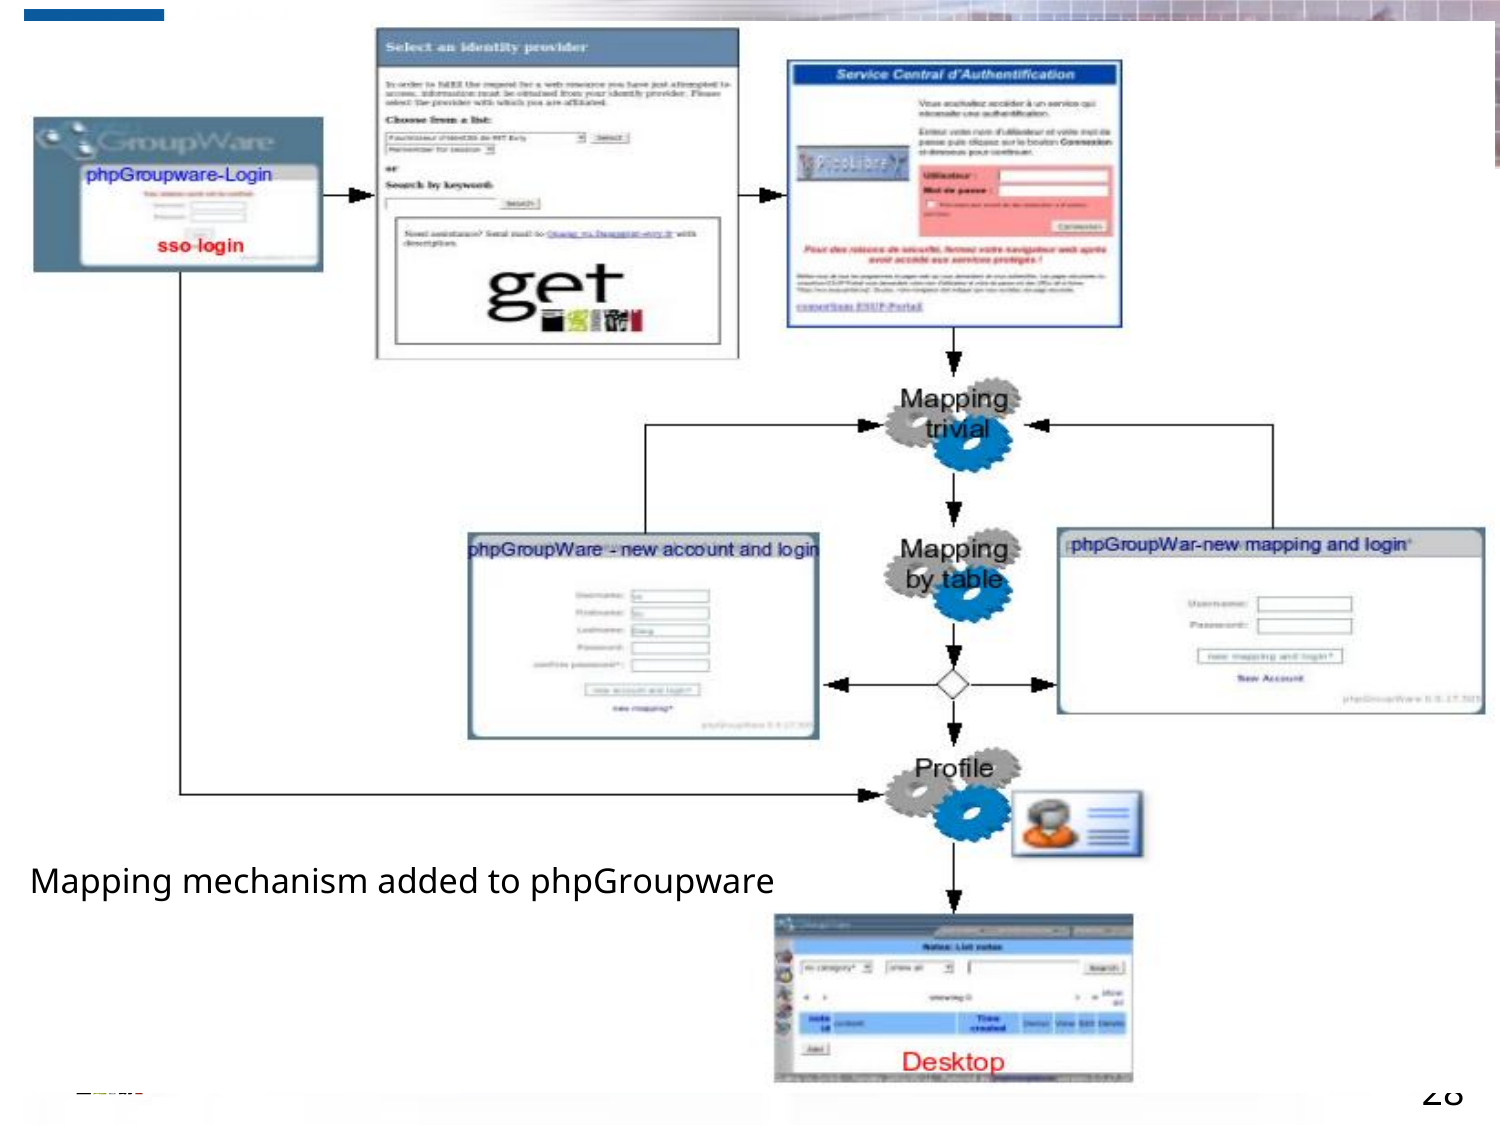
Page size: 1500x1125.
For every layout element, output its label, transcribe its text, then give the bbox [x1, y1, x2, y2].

picture [0, 0, 1500, 1125]
text_box Mapping mechanism added to phpGroupware [29, 854, 810, 1034]
